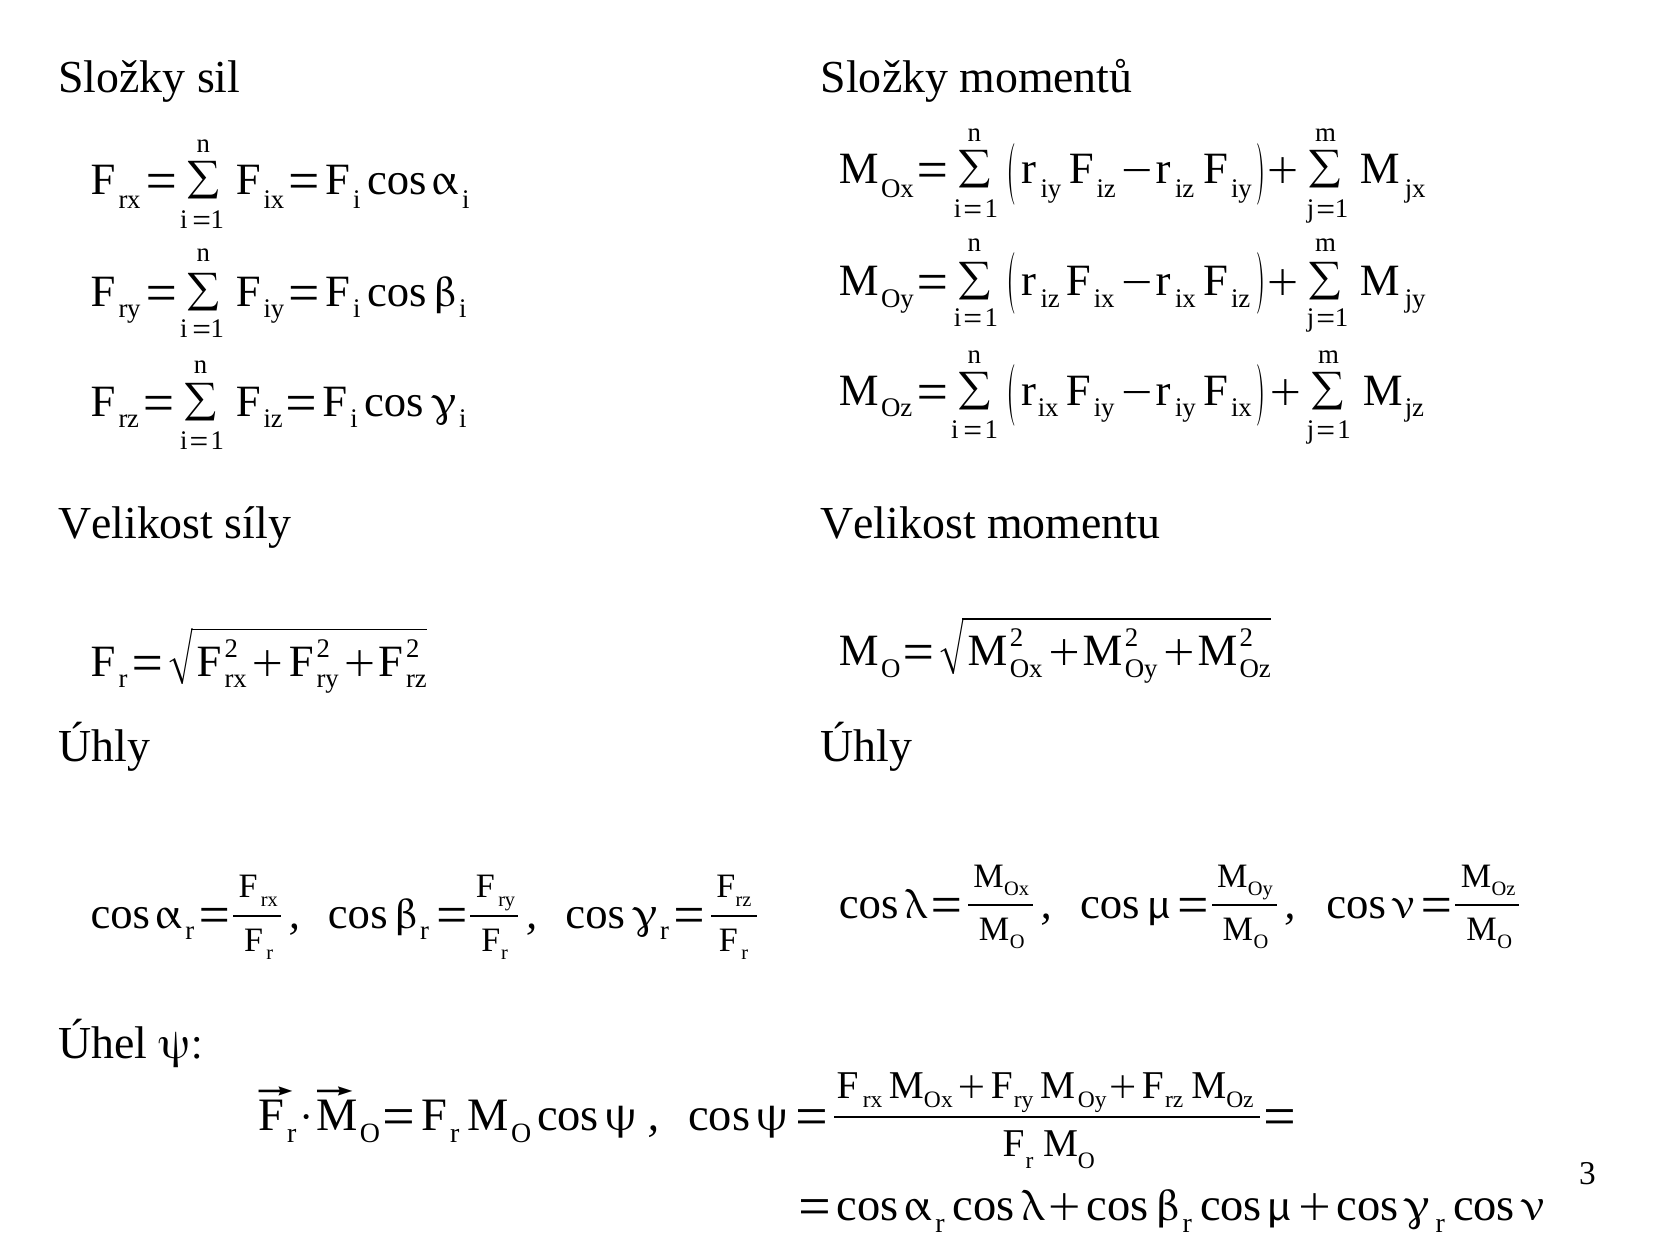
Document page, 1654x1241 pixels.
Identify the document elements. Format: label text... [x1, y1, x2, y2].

list Složky sil Velikost síly Úhly Úhel y: [58, 51, 785, 1140]
list Složky momentů Velikost momentu Úhly [820, 51, 1547, 856]
chart [819, 116, 1532, 955]
chart [237, 1060, 1558, 1241]
